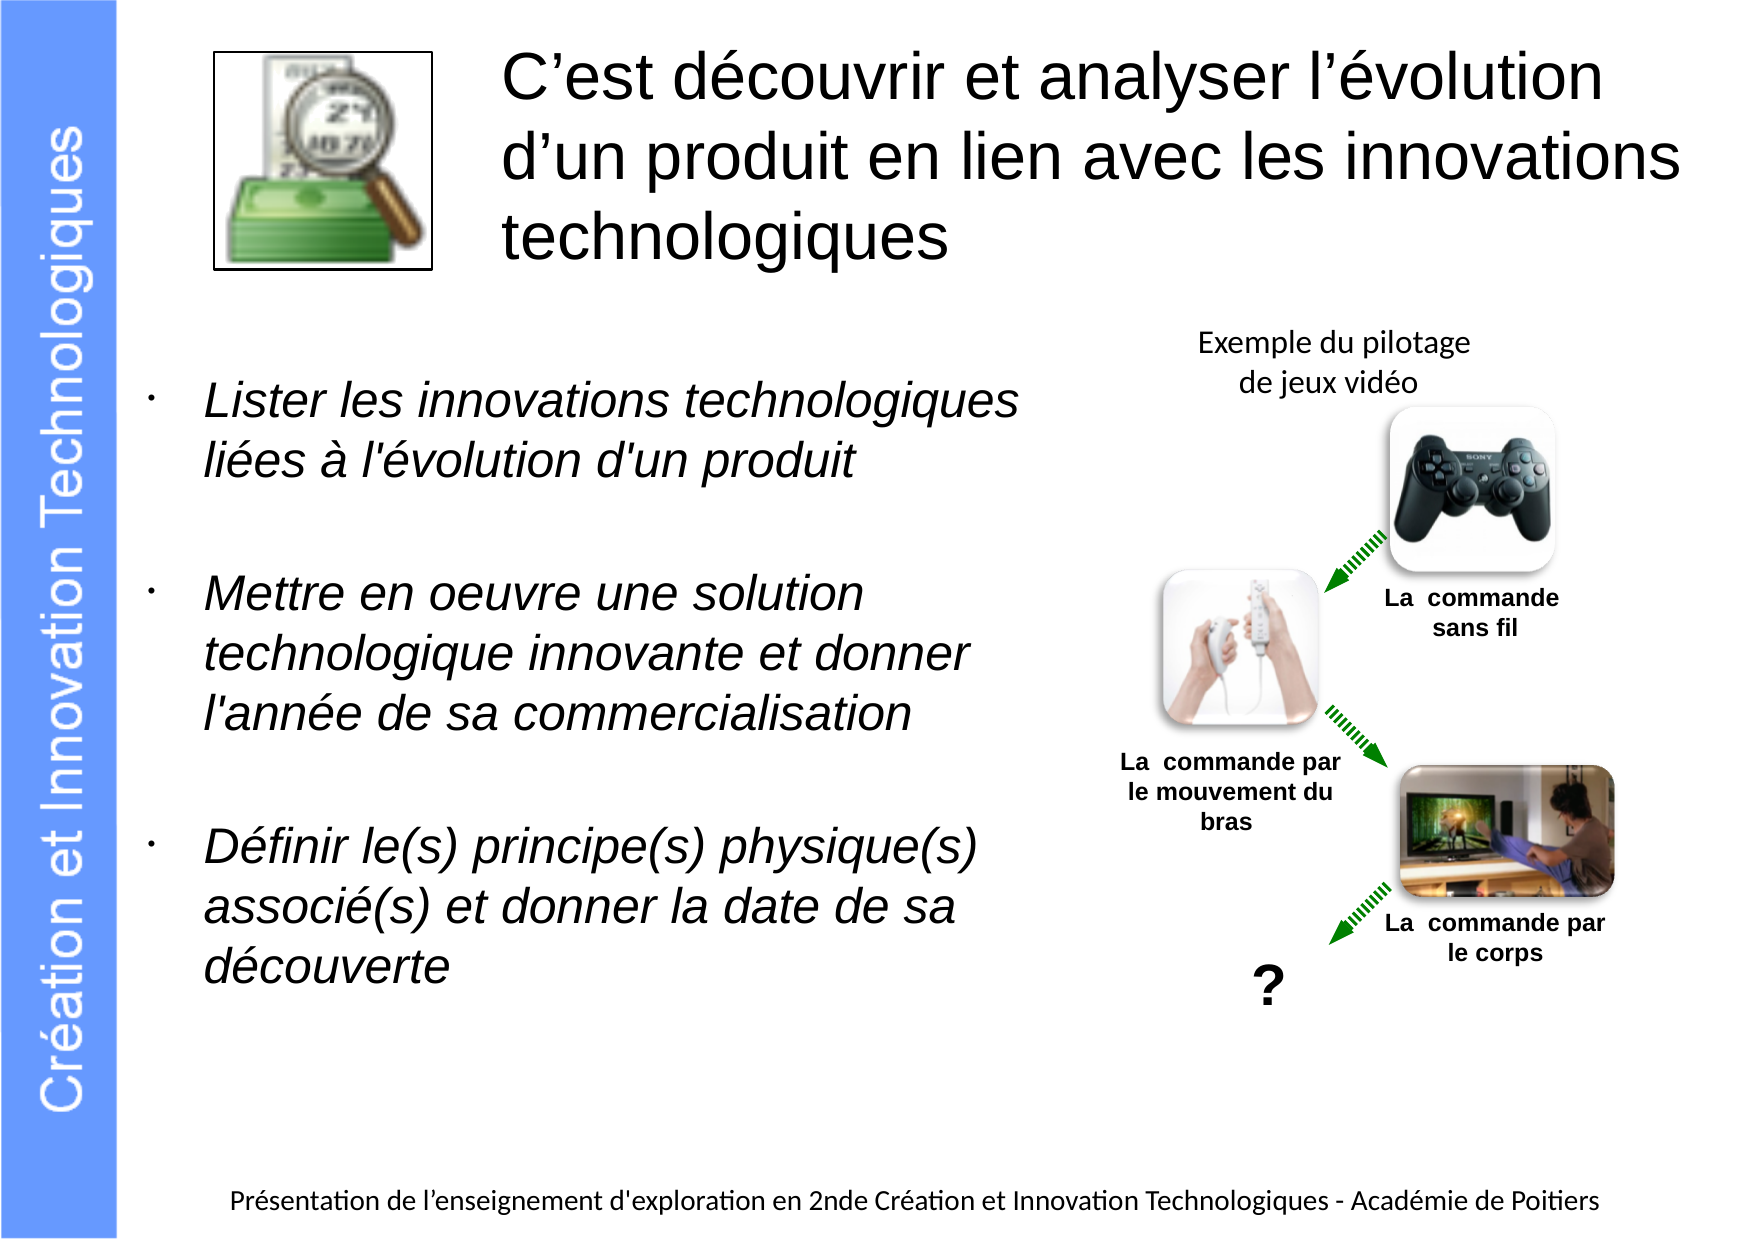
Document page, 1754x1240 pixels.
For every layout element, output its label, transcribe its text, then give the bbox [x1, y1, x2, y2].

text_box Exemple du pilotage de jeux vidéo [1151, 312, 1506, 409]
text_box La commande par le corps [1358, 899, 1625, 975]
picture [1144, 560, 1329, 738]
text_box La commande par le mouvement du bras [1094, 738, 1359, 844]
title C’est découvrir et analyser l’évolution d’un produit en lien avec les innovations technologiques [487, 24, 1728, 282]
picture [1382, 755, 1625, 916]
text_box Présentation de l’enseignement d'exploration en 2nde Création et Innovation Technologiques - Académie de Poitiers [147, 1173, 1684, 1240]
text_box ? [1210, 944, 1329, 1027]
list Lister les innovations technologiques liées à l'évolution d'un produit Mettre en oeuvre une solution technologique innovante et donner l'année de sa commercialisation Définir le(s) principe(s) physique(s) associé(s) et donner la date de sa découverte [132, 359, 1063, 1022]
picture [0, 0, 118, 1240]
picture [1371, 396, 1565, 574]
text_box La commande sans fil [1358, 574, 1584, 650]
picture [215, 52, 432, 269]
